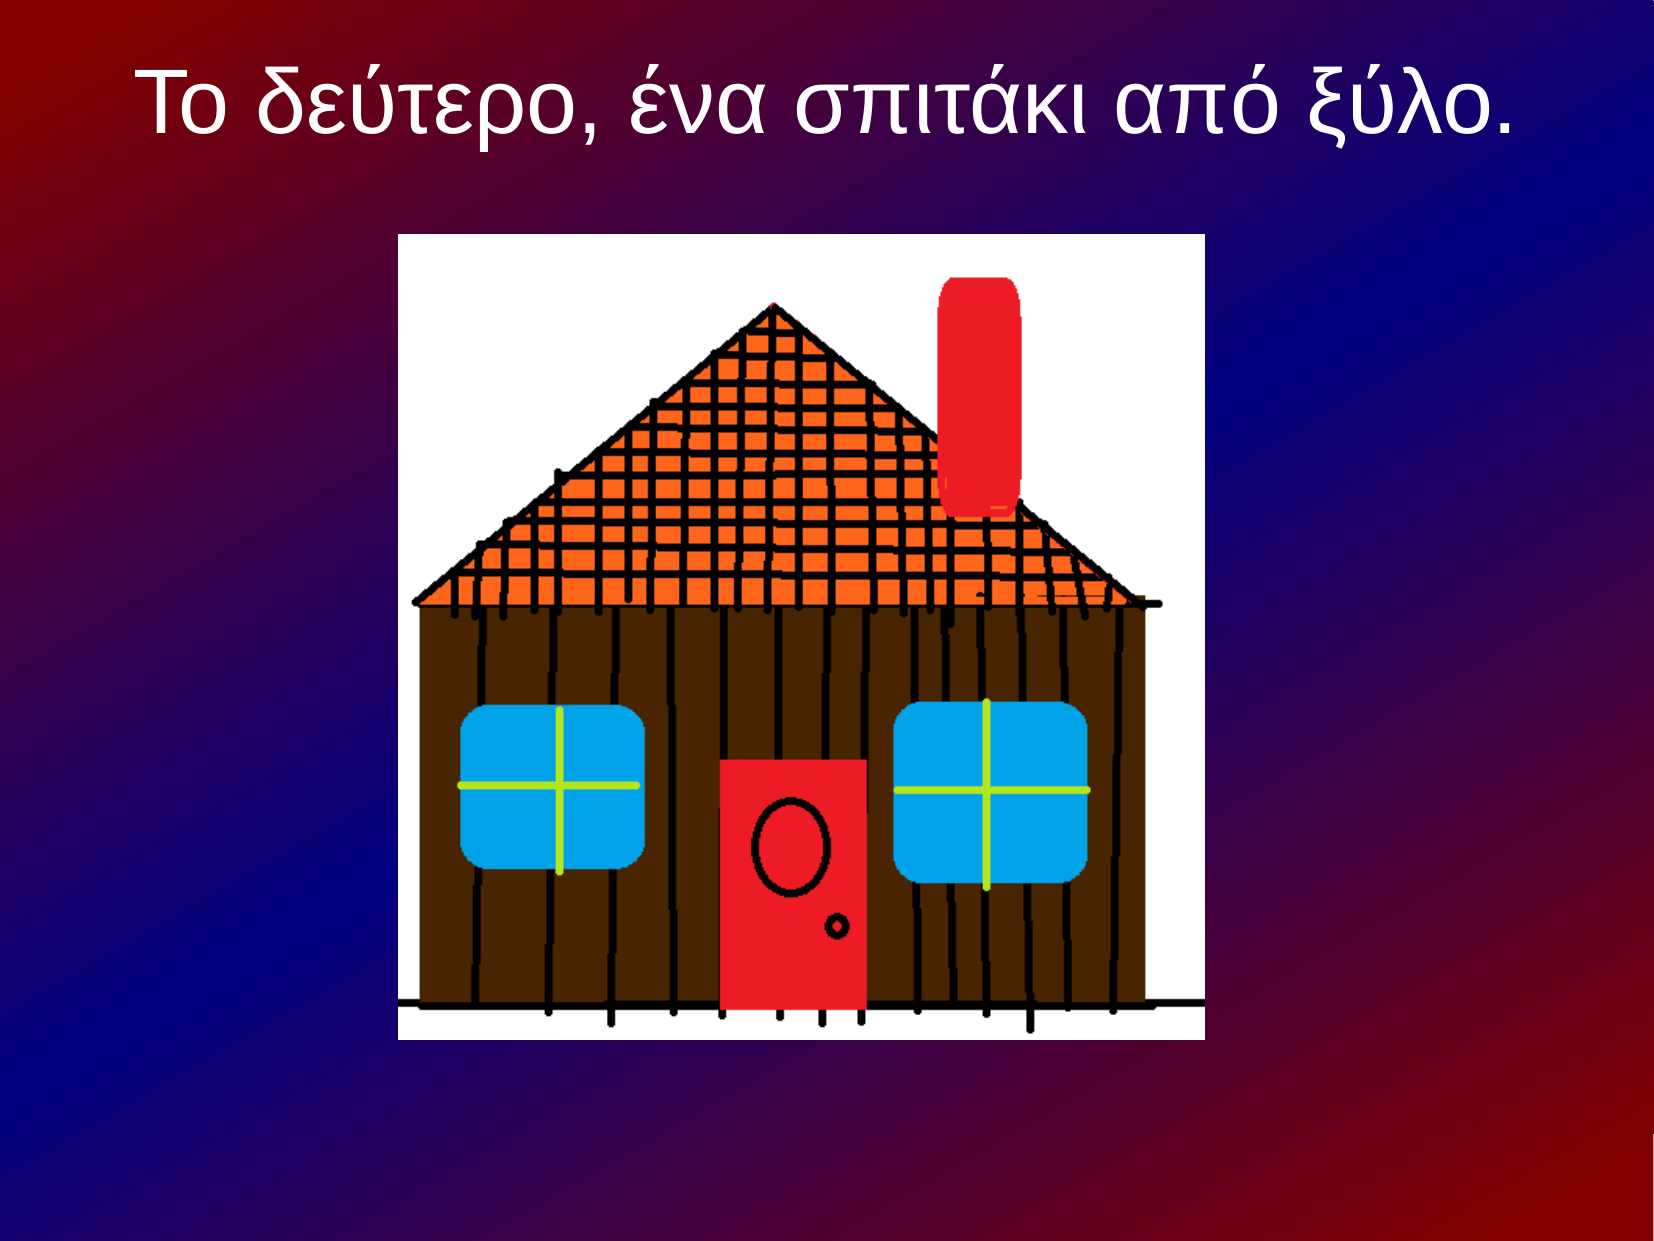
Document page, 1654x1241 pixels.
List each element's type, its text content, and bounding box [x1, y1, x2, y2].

picture [398, 234, 1205, 1040]
title Το δεύτερο, ένα σπιτάκι από ξύλο. [82, 49, 1571, 257]
